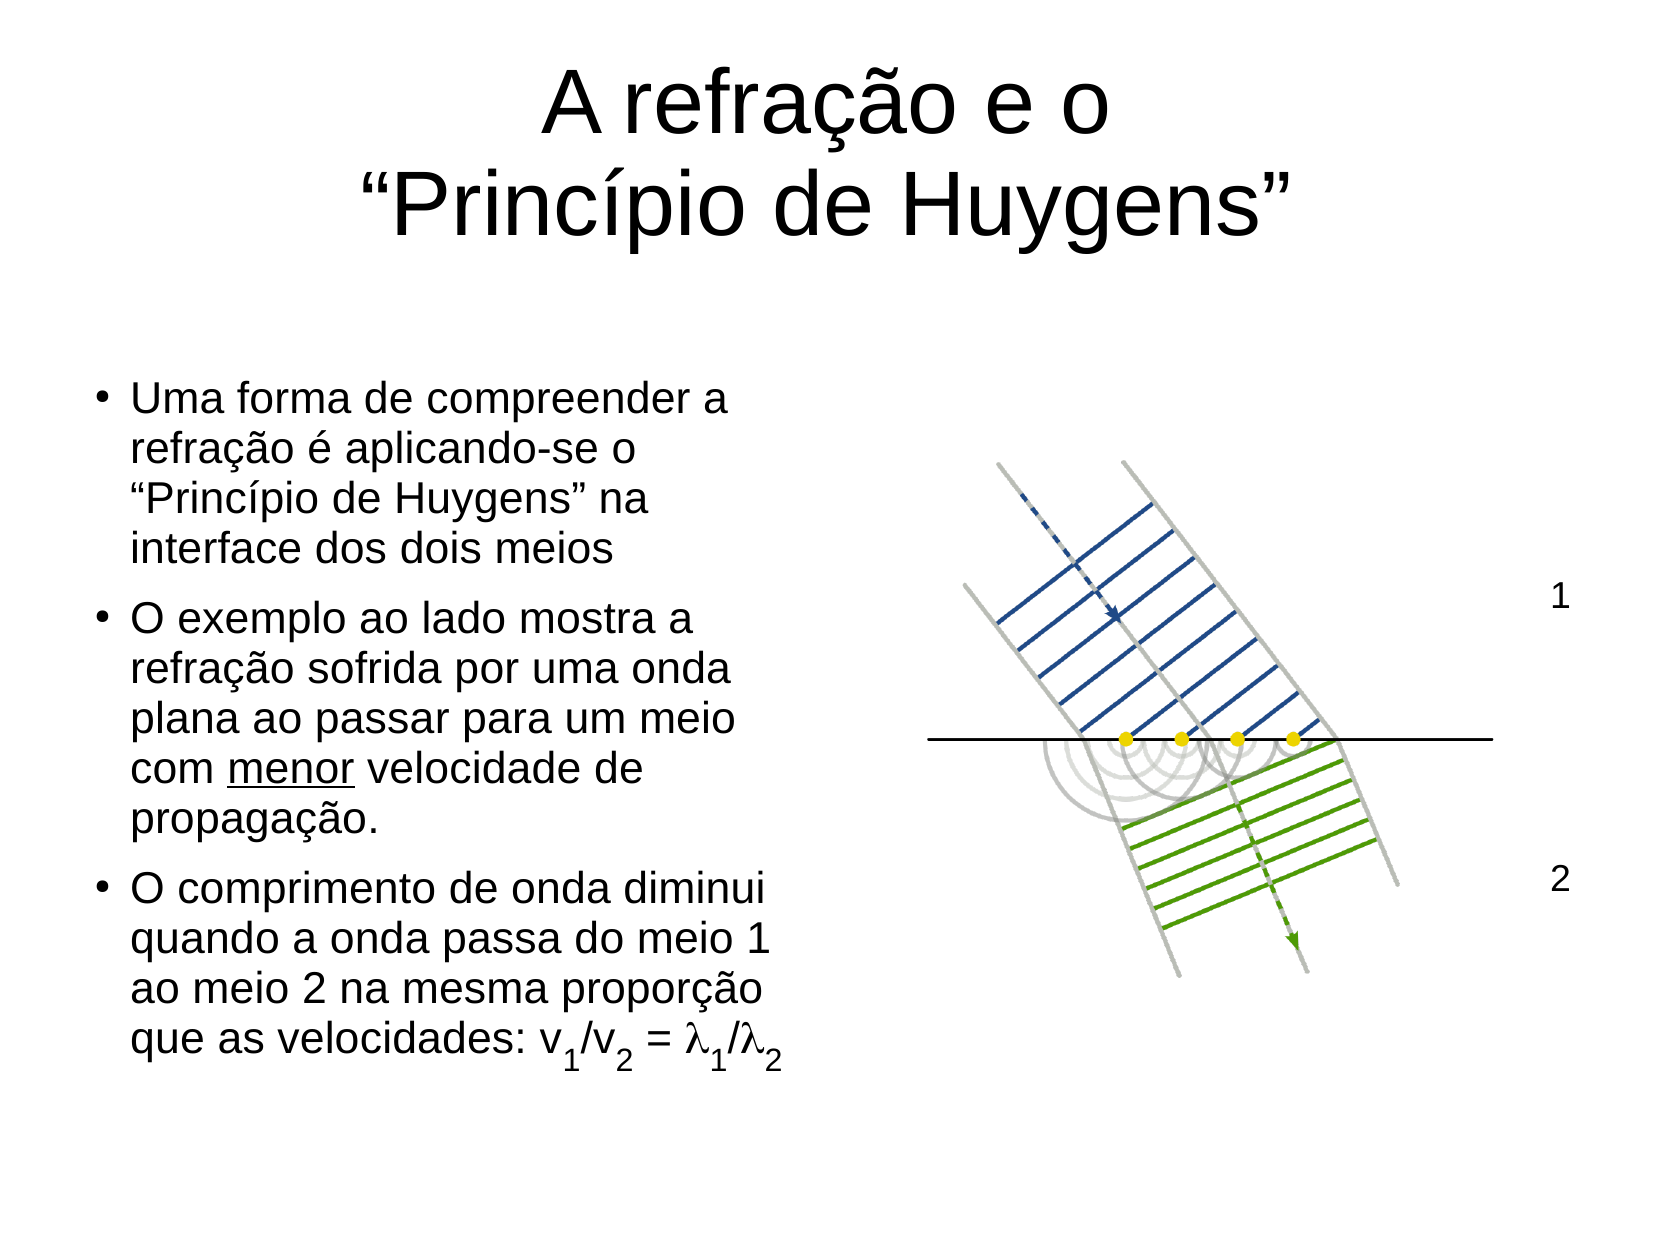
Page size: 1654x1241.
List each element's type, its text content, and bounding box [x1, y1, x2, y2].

picture [845, 424, 1572, 1006]
text_box 2 [1535, 850, 1586, 908]
title A refração e o “Princípio de Huygens” [82, 49, 1571, 257]
list Uma forma de compreender a refração é aplicando-se o “Princípio de Huygens” na interface dos dois meios O exemplo ao lado mostra a refração sofrida por uma onda plana ao passar para um meio com menor velocidade de propagação. O comprimento de onda diminui quando a onda passa do meio 1 ao meio 2 na mesma proporção que as velocidades: v1/v2 = l1/l2 [82, 372, 809, 1093]
text_box 1 [1535, 566, 1586, 624]
